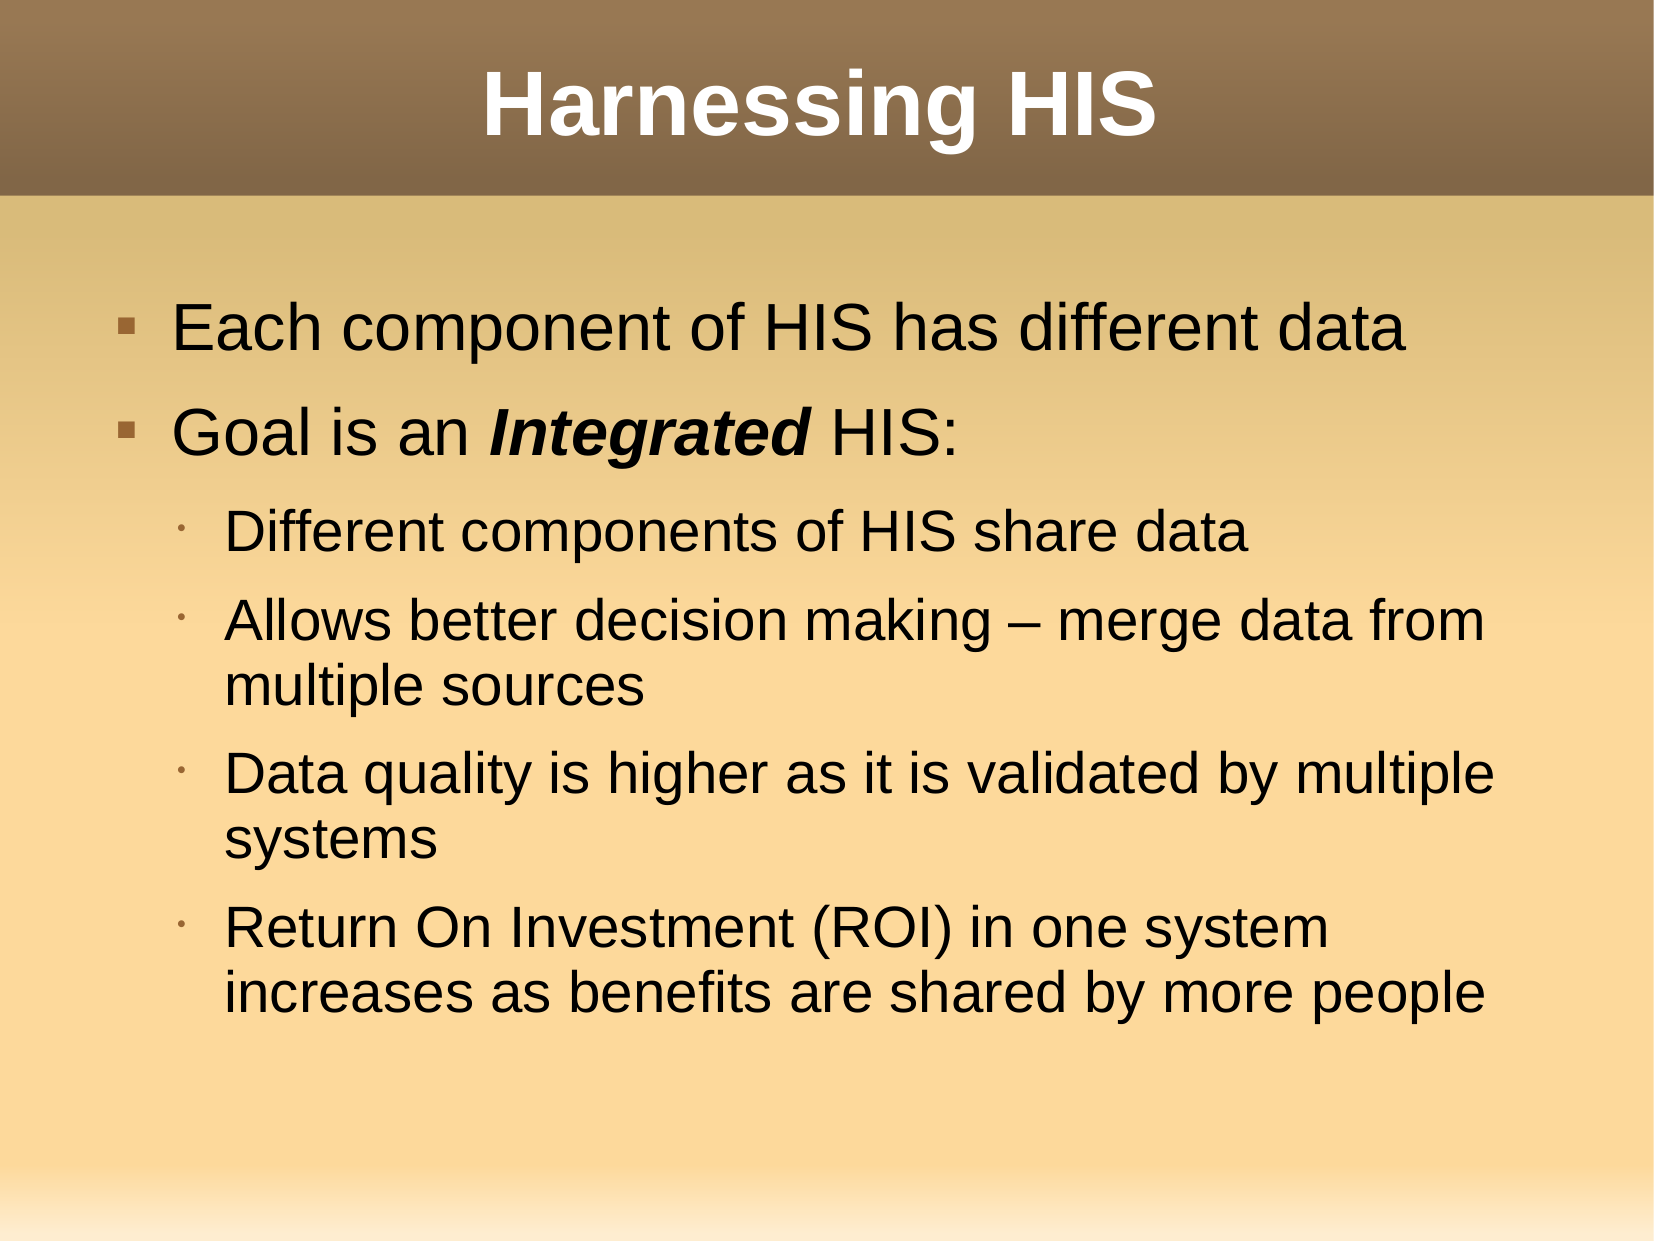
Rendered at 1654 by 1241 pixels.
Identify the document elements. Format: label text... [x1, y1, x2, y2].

list Each component of HIS has different data Goal is an Integrated HIS: Different components of HIS share data Allows better decision making – merge data from multiple sources Data quality is higher as it is validated by multiple systems Return On Investment (ROI) in one system increases as benefits are shared by more people [82, 290, 1571, 1114]
title Harnessing HIS [76, 0, 1565, 208]
picture [0, 0, 1654, 1241]
